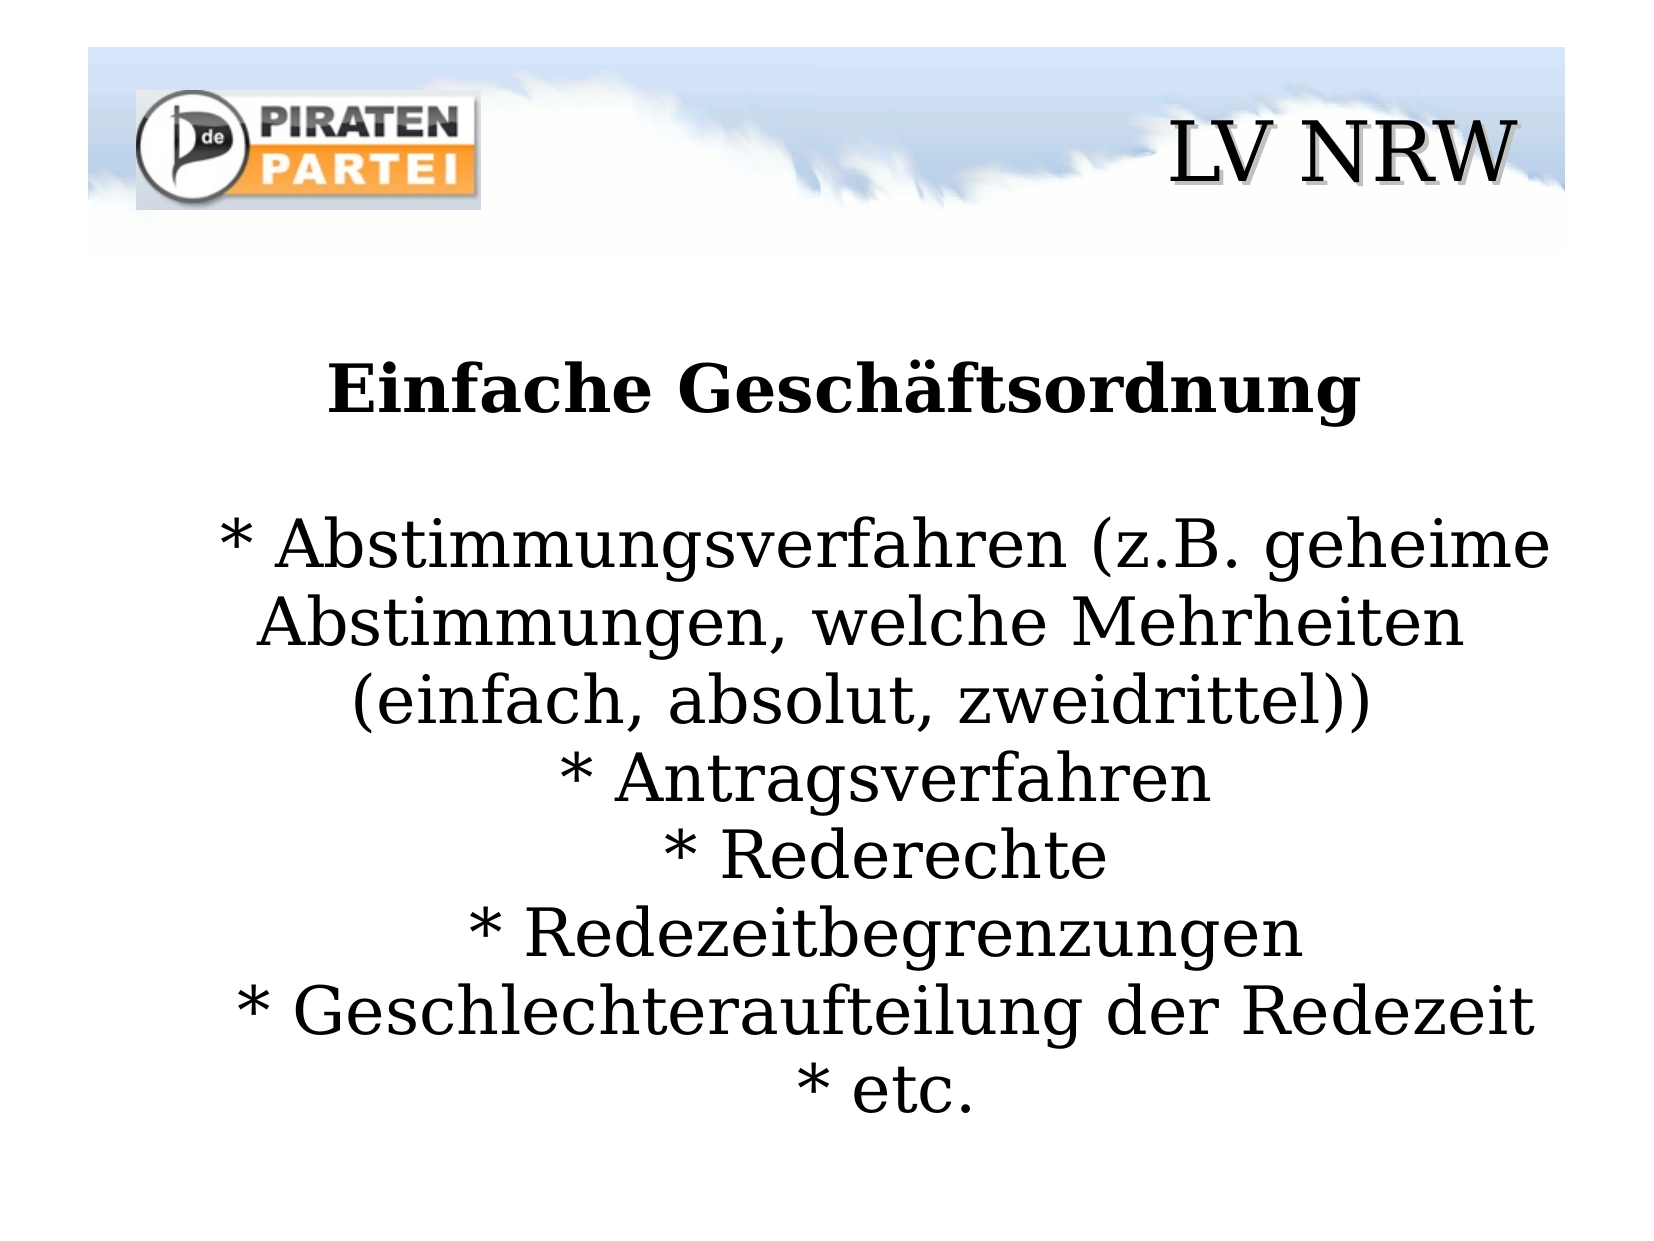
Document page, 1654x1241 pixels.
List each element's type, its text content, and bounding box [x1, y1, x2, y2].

picture [136, 90, 481, 210]
subtitle Einfache Geschäftsordnung * Abstimmungsverfahren (z.B. geheime Abstimmungen, welche Mehrheiten (einfach, absolut, zweidrittel)) * Antragsverfahren * Rederechte * Redezeitbegrenzungen * Geschlechteraufteilung der Redezeit * etc. [82, 270, 1571, 1129]
title LV NRW [82, 49, 1571, 257]
